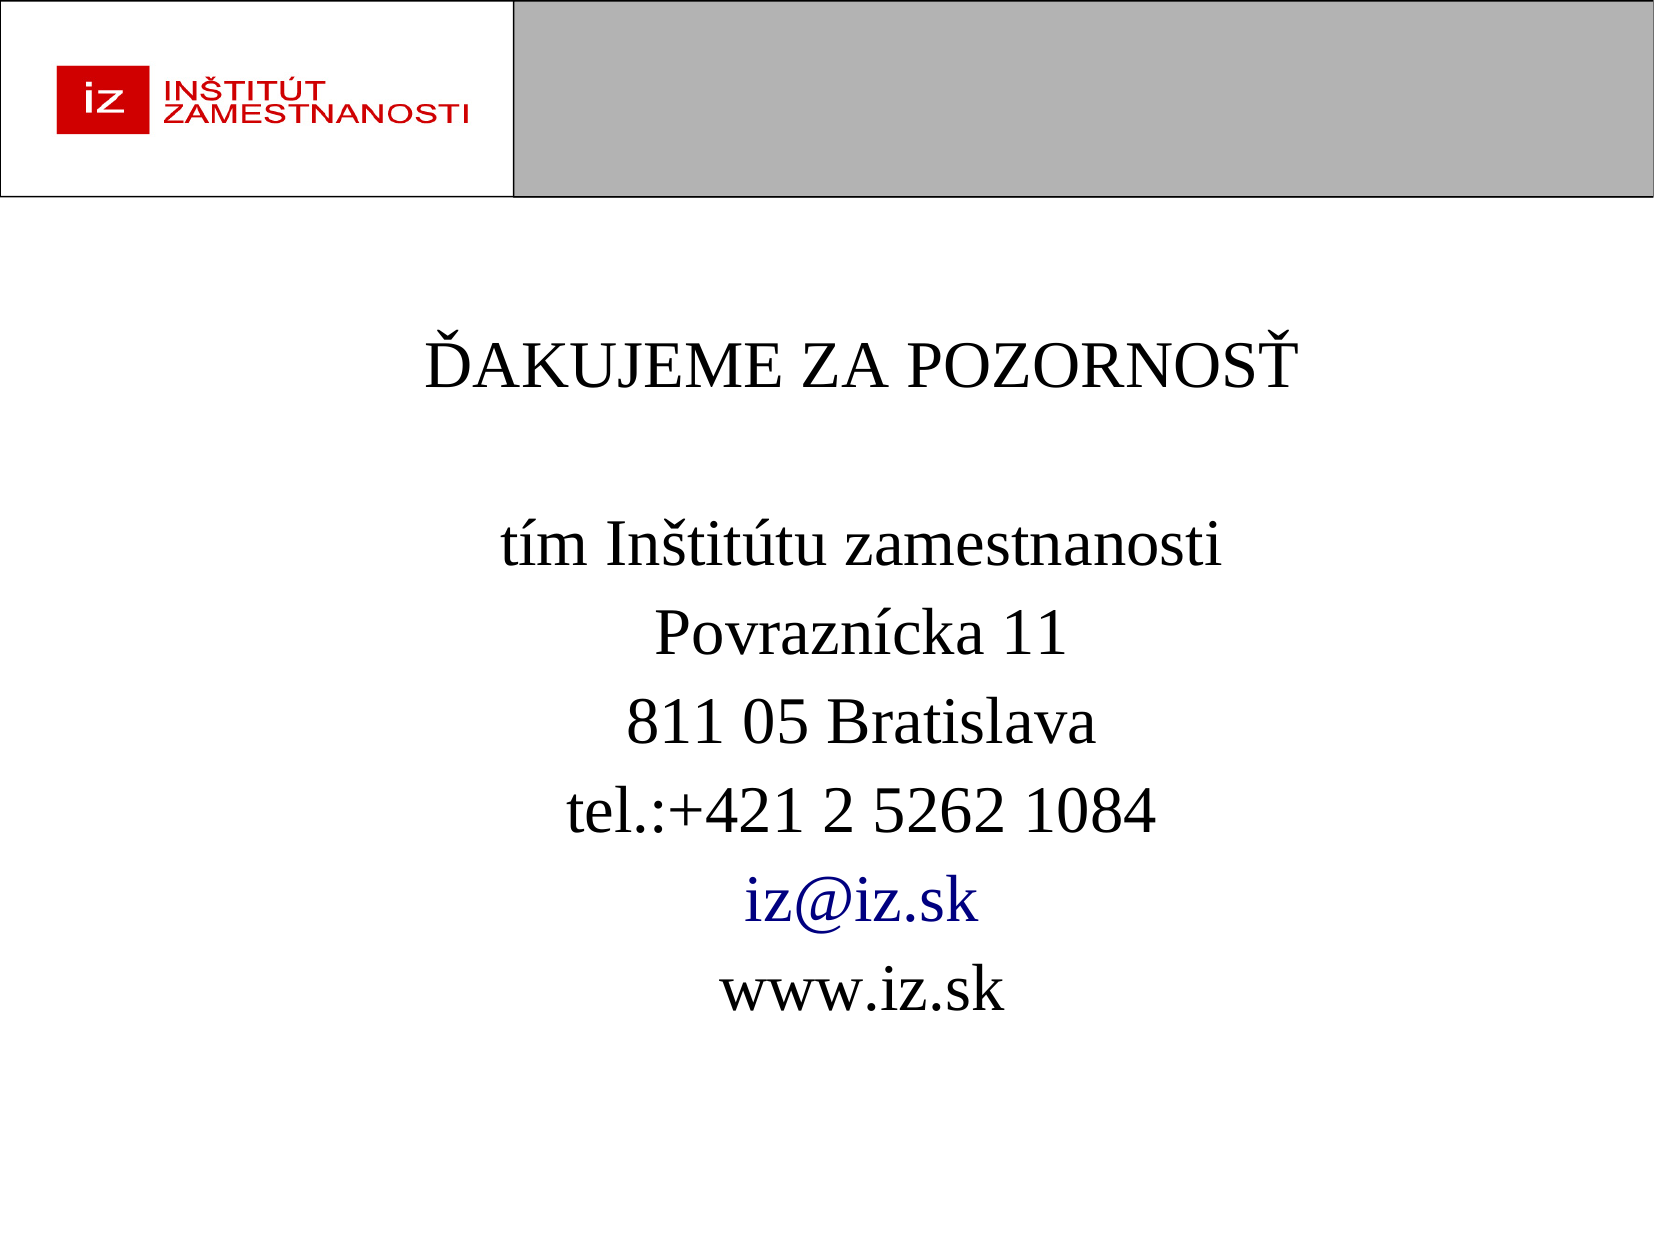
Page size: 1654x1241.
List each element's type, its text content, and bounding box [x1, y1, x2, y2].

text_box [0, 0, 1654, 197]
picture [5, 6, 513, 190]
list ĎAKUJEME ZA POZORNOSŤ tím Inštitútu zamestnanosti Povraznícka 11 811 05 Bratislava tel.:+421 2 5262 1084 iz@iz.sk www.iz.sk [147, 340, 1560, 1241]
